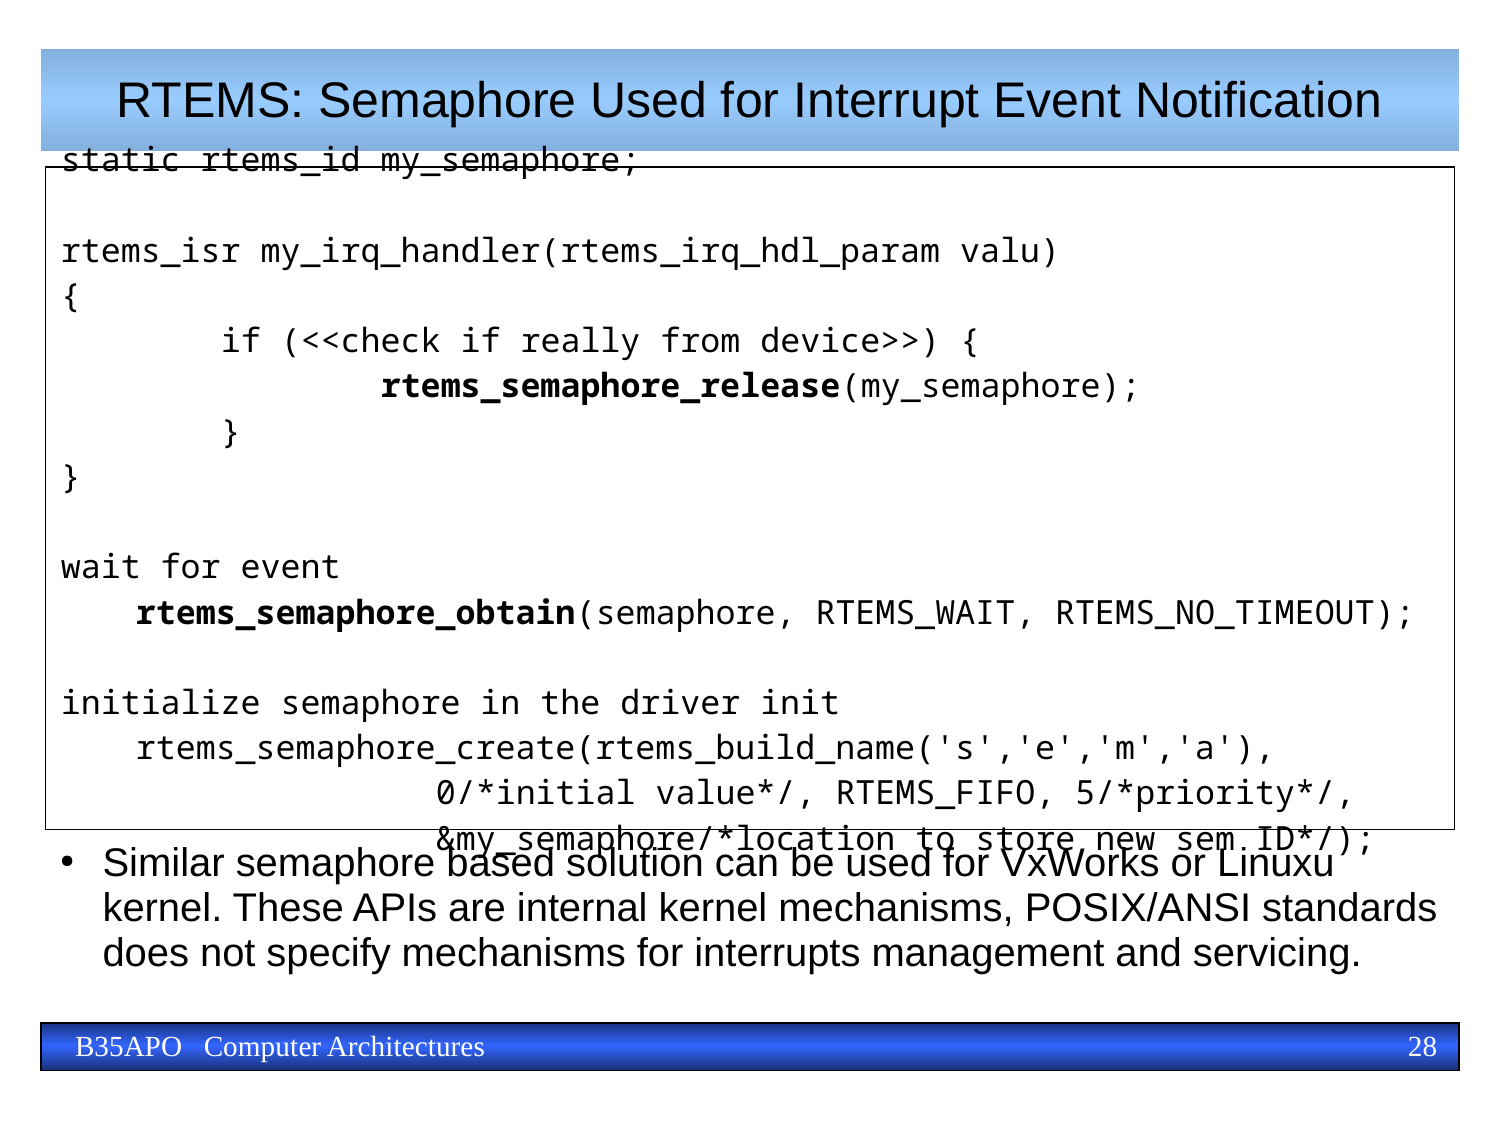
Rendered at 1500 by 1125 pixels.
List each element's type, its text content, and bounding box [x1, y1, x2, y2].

title RTEMS: Semaphore Used for Interrupt Event Notification [41, 49, 1459, 151]
text_box static rtems_id my_semaphore; rtems_isr my_irq_handler(rtems_irq_hdl_param valu) { if (<<check if really from device>>) { rtems_semaphore_release(my_semaphore); } } wait for event rtems_semaphore_obtain(semaphore, RTEMS_WAIT, RTEMS_NO_TIMEOUT); initialize semaphore in the driver init rtems_semaphore_create(rtems_build_name('s','e','m','a'), 0/*initial value*/, RTEMS_FIFO, 5/*priority*/, &my_semaphore/*location to store new sem ID*/); [45, 166, 1455, 830]
list Similar semaphore based solution can be used for VxWorks or Linuxu kernel. These APIs are internal kernel mechanisms, POSIX/ANSI standards does not specify mechanisms for interrupts management and servicing. [45, 840, 1450, 1013]
